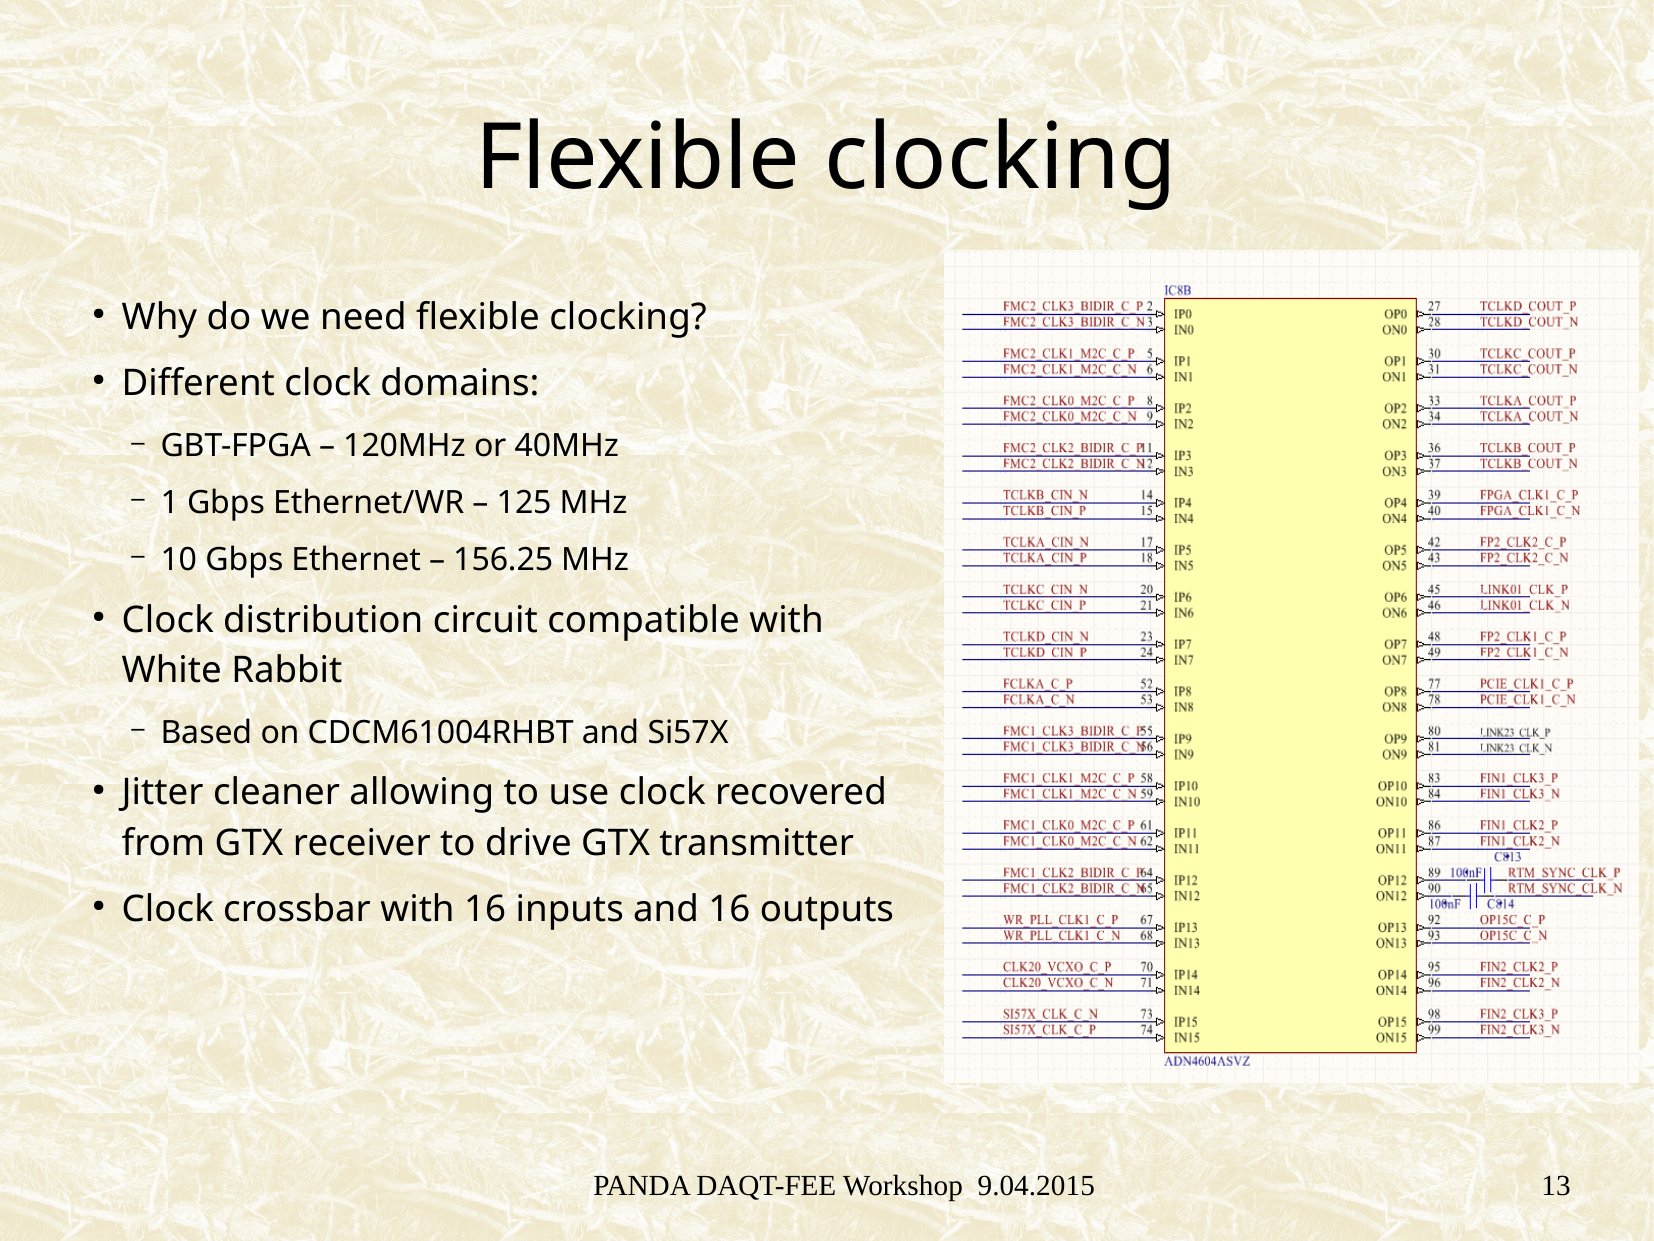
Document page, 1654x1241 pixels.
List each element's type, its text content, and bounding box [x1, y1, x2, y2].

picture [0, 0, 1654, 1241]
title Flexible clocking [82, 49, 1571, 257]
list Why do we need flexible clocking? Different clock domains: GBT-FPGA – 120MHz or 40MHz 1 Gbps Ethernet/WR – 125 MHz 10 Gbps Ethernet – 156.25 MHz Clock distribution circuit compatible with White Rabbit Based on CDCM61004RHBT and Si57X Jitter cleaner allowing to use clock recovered from GTX receiver to drive GTX transmitter Clock crossbar with 16 inputs and 16 outputs [82, 290, 913, 1010]
